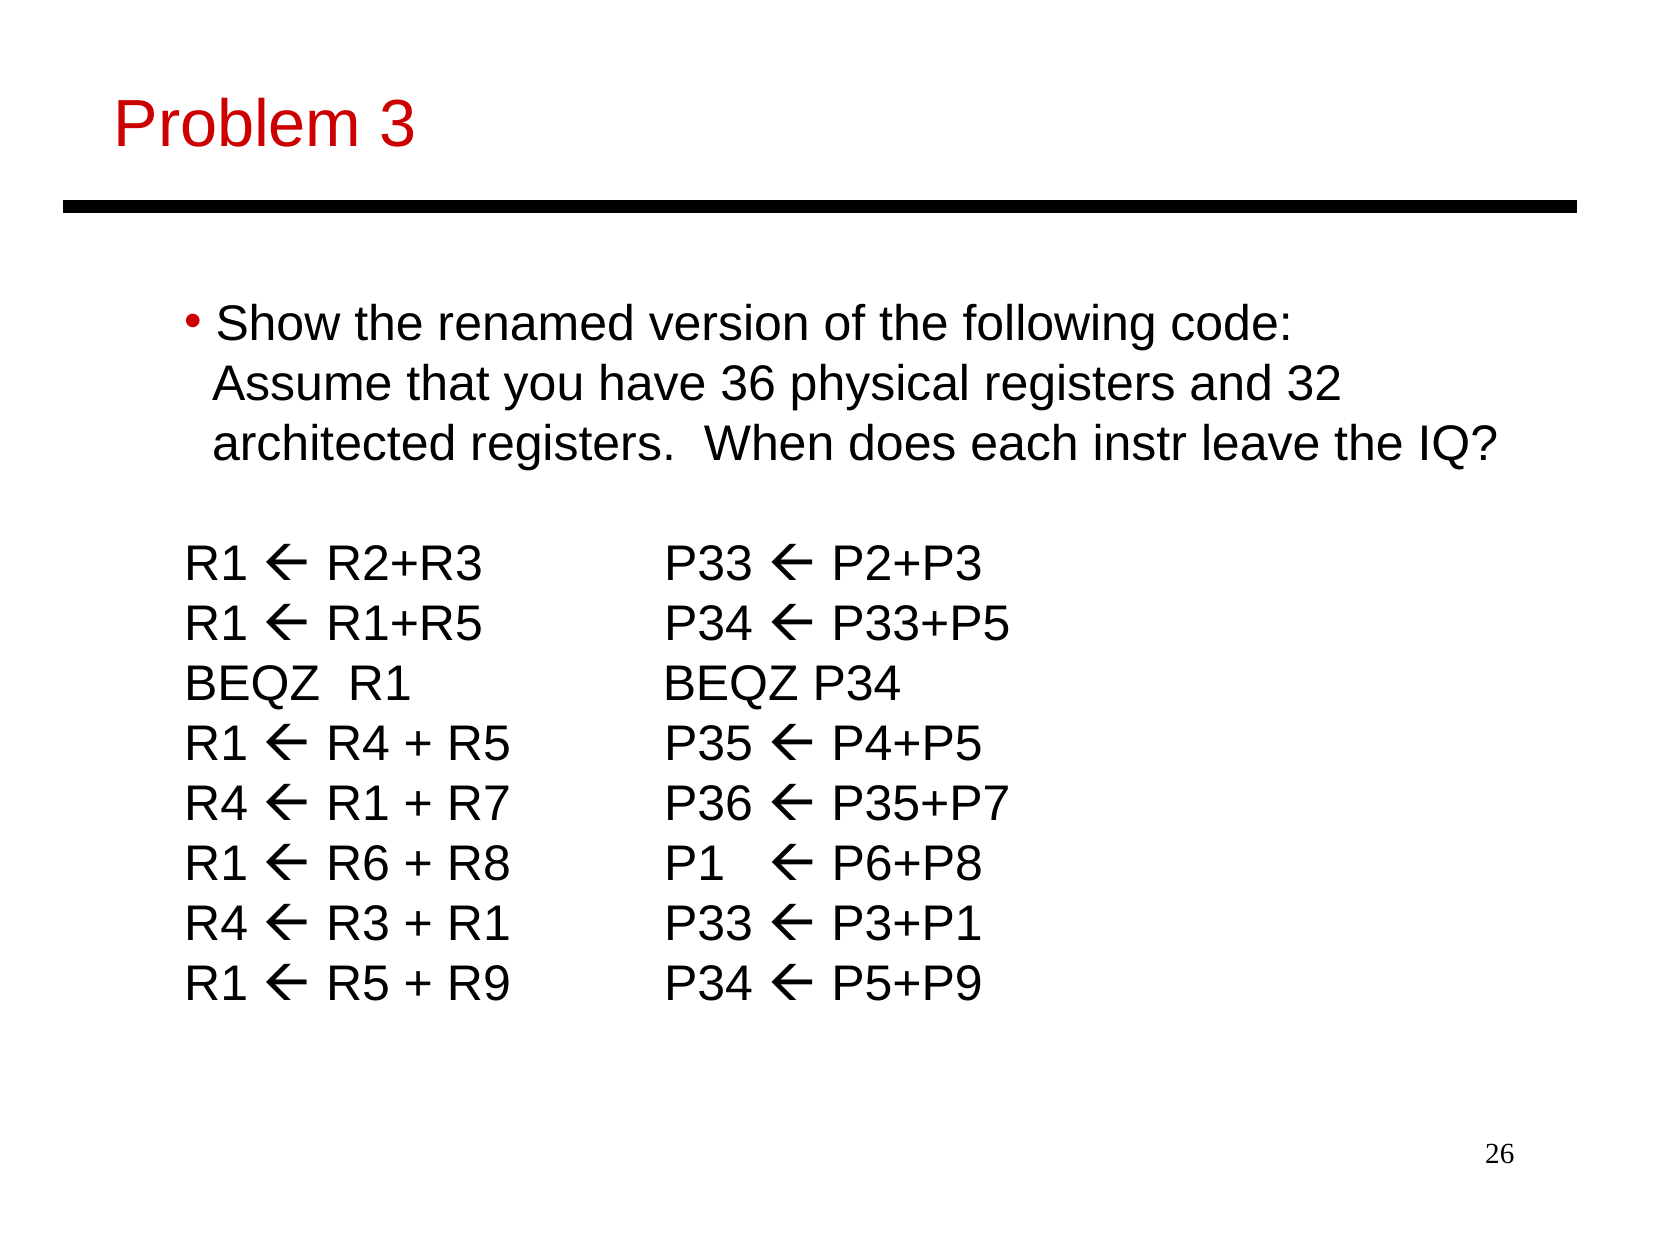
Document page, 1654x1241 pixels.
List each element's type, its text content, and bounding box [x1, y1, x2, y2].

text_box Problem 3 [98, 71, 432, 168]
text_box Show the renamed version of the following code: Assume that you have 36 physical registers and 32 architected registers. When does each instr leave the IQ? R1  R2+R3 P33  P2+P3 R1  R1+R5 P34  P33+P5 BEQZ R1 BEQZ P34 R1  R4 + R5 P35  P4+P5 R4  R1 + R7 P36  P35+P7 R1  R6 + R8 P1  P6+P8 R4  R3 + R1 P33  P3+P1 R1  R5 + R9 P34  P5+P9 [169, 282, 1515, 1019]
text_box <number> [1185, 1129, 1530, 1213]
